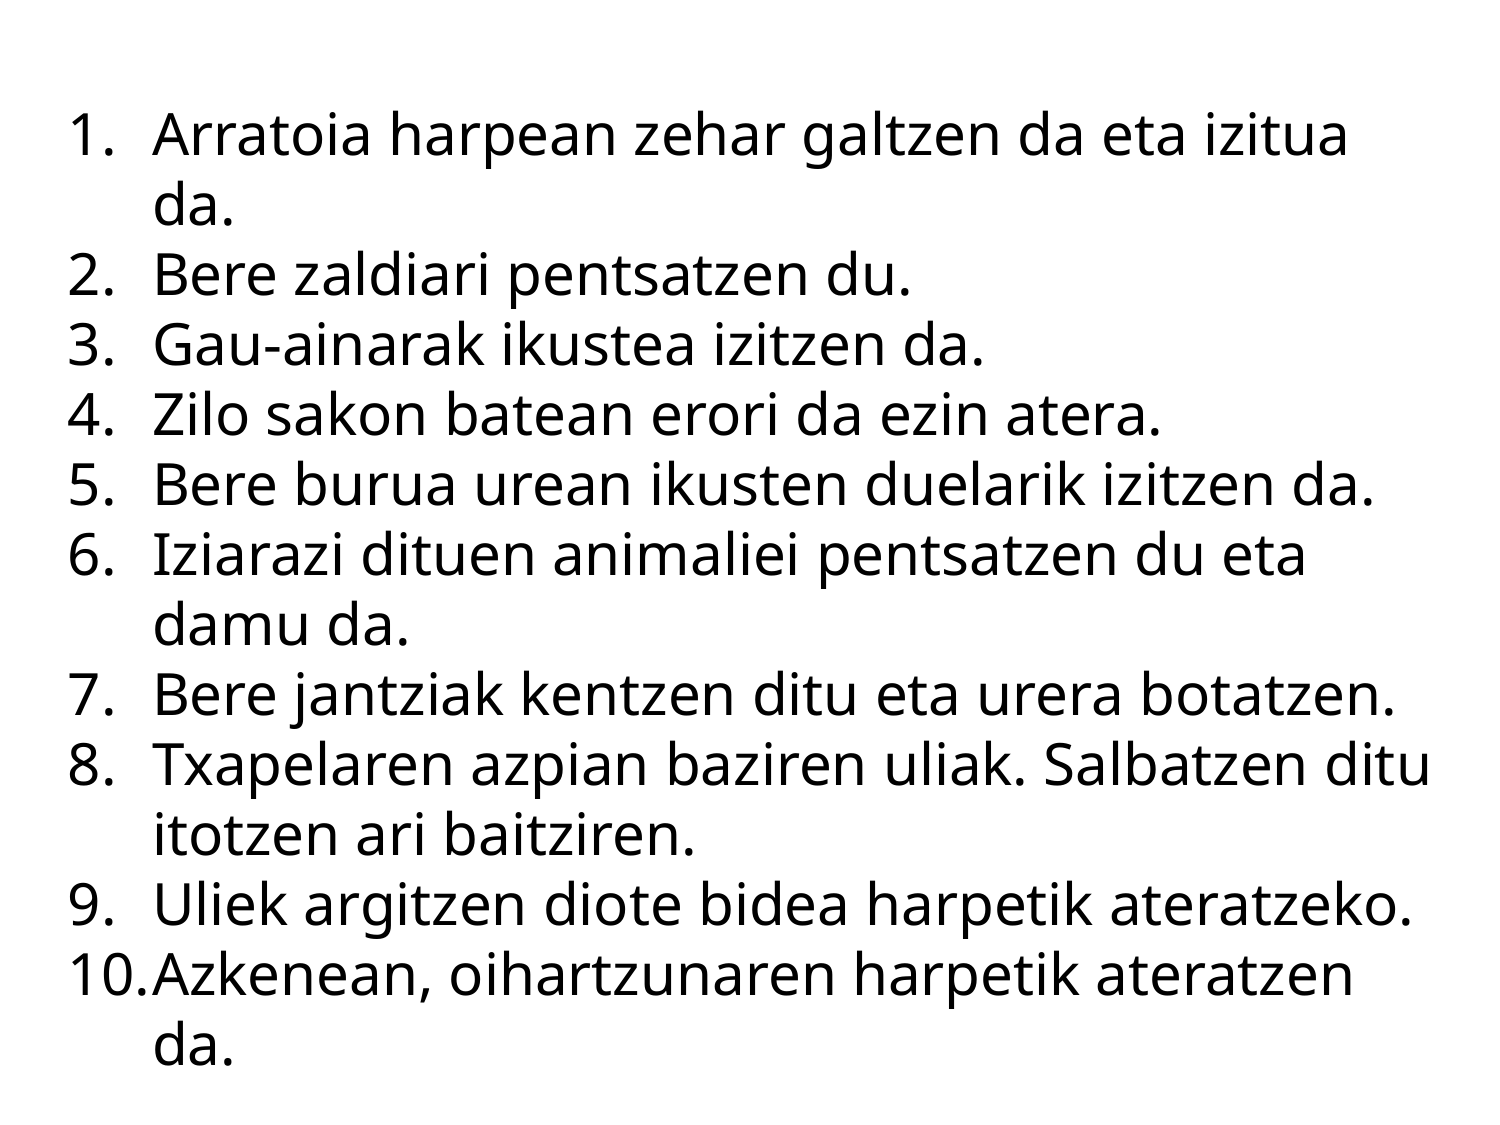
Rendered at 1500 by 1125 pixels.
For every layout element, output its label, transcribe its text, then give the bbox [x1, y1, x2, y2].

text_box Arratoia harpean zehar galtzen da eta izitua da. Bere zaldiari pentsatzen du. Gau-ainarak ikustea izitzen da. Zilo sakon batean erori da ezin atera. Bere burua urean ikusten duelarik izitzen da. Iziarazi dituen animaliei pentsatzen du eta damu da. Bere jantziak kentzen ditu eta urera botatzen. Txapelaren azpian baziren uliak. Salbatzen ditu itotzen ari baitziren. Uliek argitzen diote bidea harpetik ateratzeko. Azkenean, oihartzunaren harpetik ateratzen da. [53, 89, 1459, 1085]
